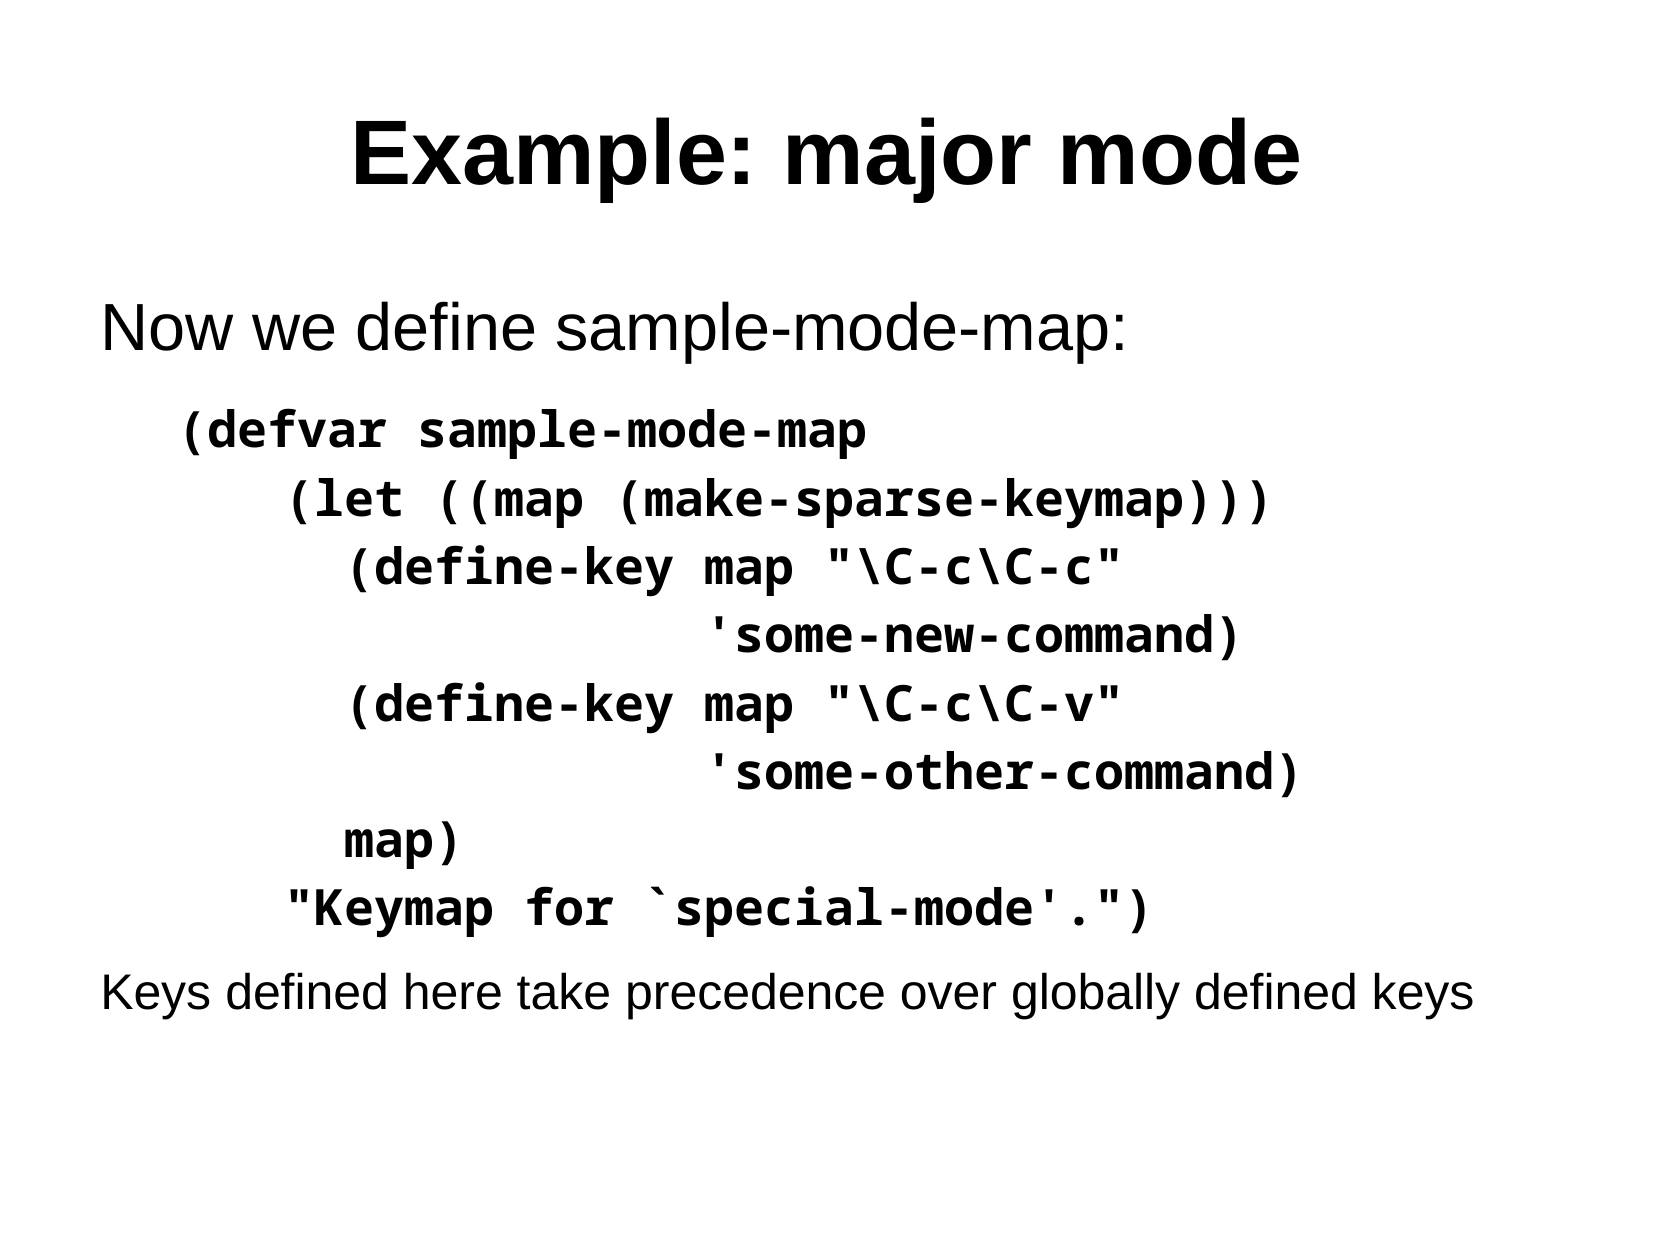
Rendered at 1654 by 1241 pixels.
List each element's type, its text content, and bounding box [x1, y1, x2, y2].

list Now we define sample-mode-map: (defvar sample-mode-map (let ((map (make-sparse-keymap))) (define-key map "\C-c\C-c" 'some-new-command) (define-key map "\C-c\C-v" 'some-other-command) map) "Keymap for `special-mode'.") Keys defined here take precedence over globally defined keys [82, 290, 1571, 1094]
title Example: major mode [82, 56, 1571, 250]
